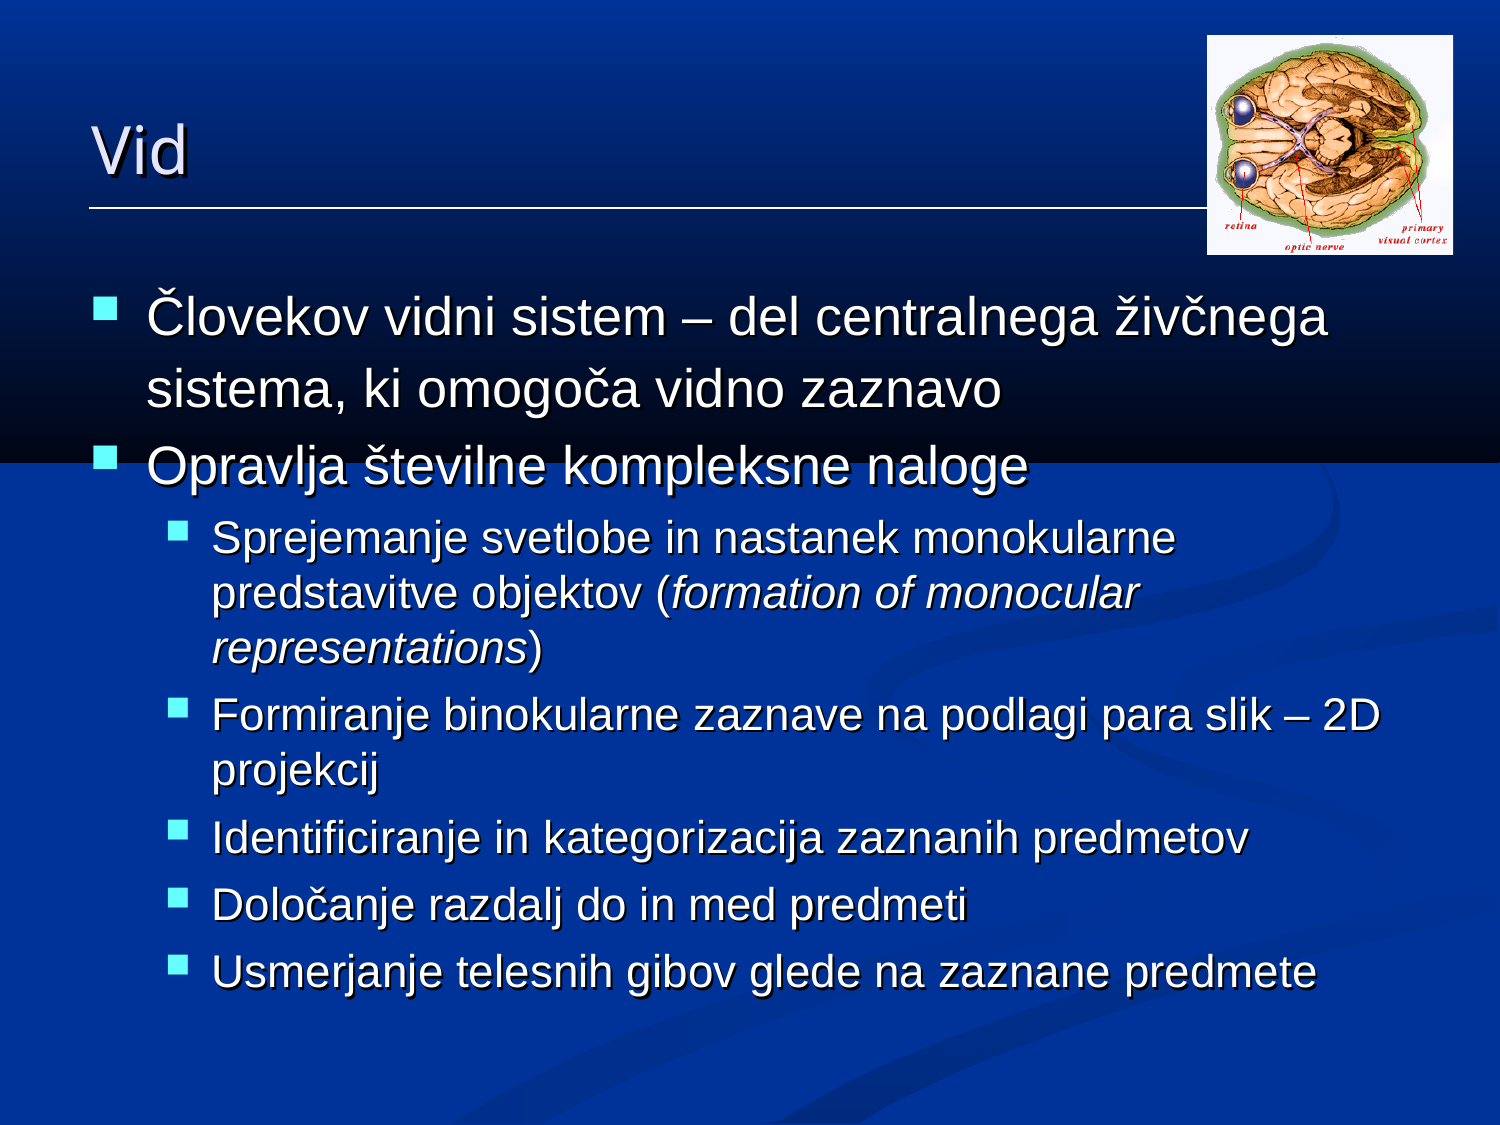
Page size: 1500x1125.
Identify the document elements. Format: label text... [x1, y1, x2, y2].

list Človekov vidni sistem – del centralnega živčnega sistema, ki omogoča vidno zaznavo Opravlja številne kompleksne naloge Sprejemanje svetlobe in nastanek monokularne predstavitve objektov (formation of monocular representations) Formiranje binokularne zaznave na podlagi para slik – 2D projekcij Identificiranje in kategorizacija zaznanih predmetov Določanje razdalj do in med predmeti Usmerjanje telesnih gibov glede na zaznane predmete [75, 267, 1426, 1024]
text_box Vid [76, 54, 1207, 242]
picture [1207, 35, 1454, 255]
